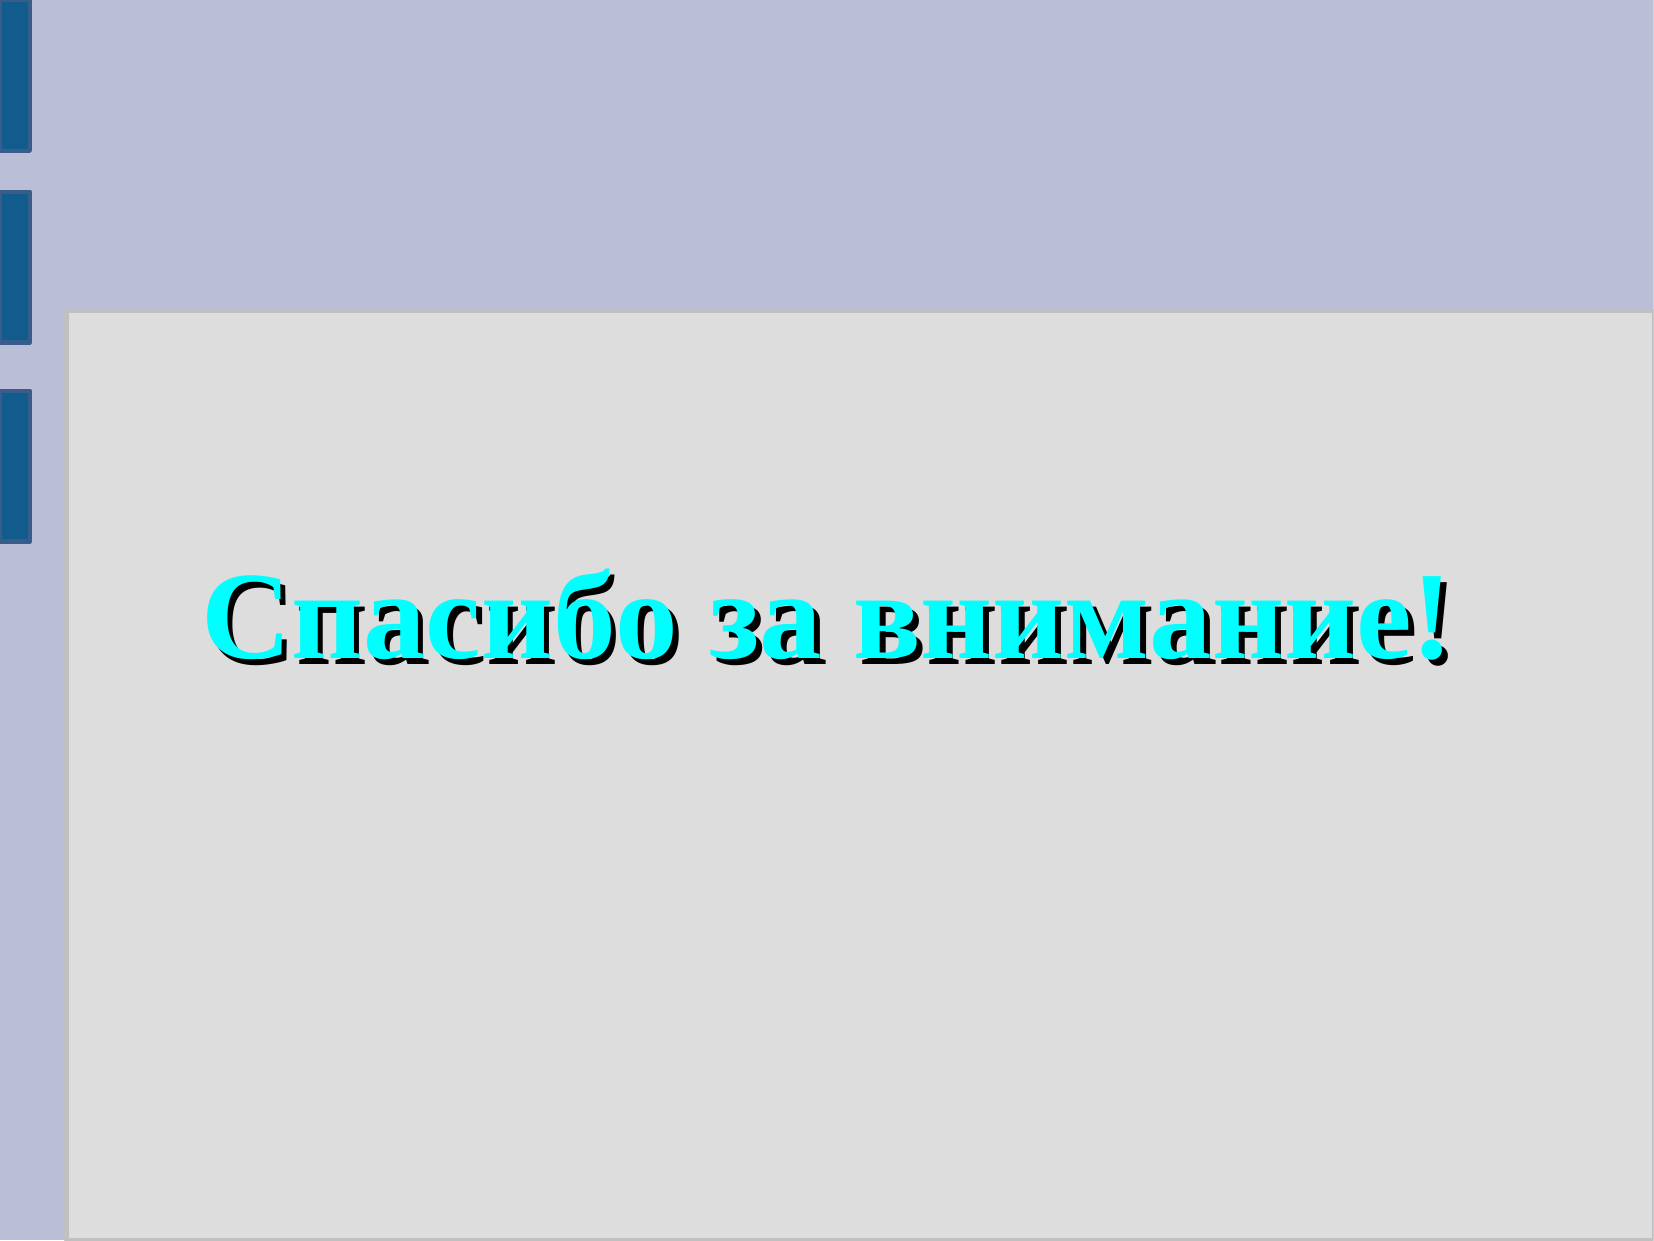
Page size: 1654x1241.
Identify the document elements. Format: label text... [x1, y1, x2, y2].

subtitle Спасибо за внимание! [121, 532, 1534, 685]
